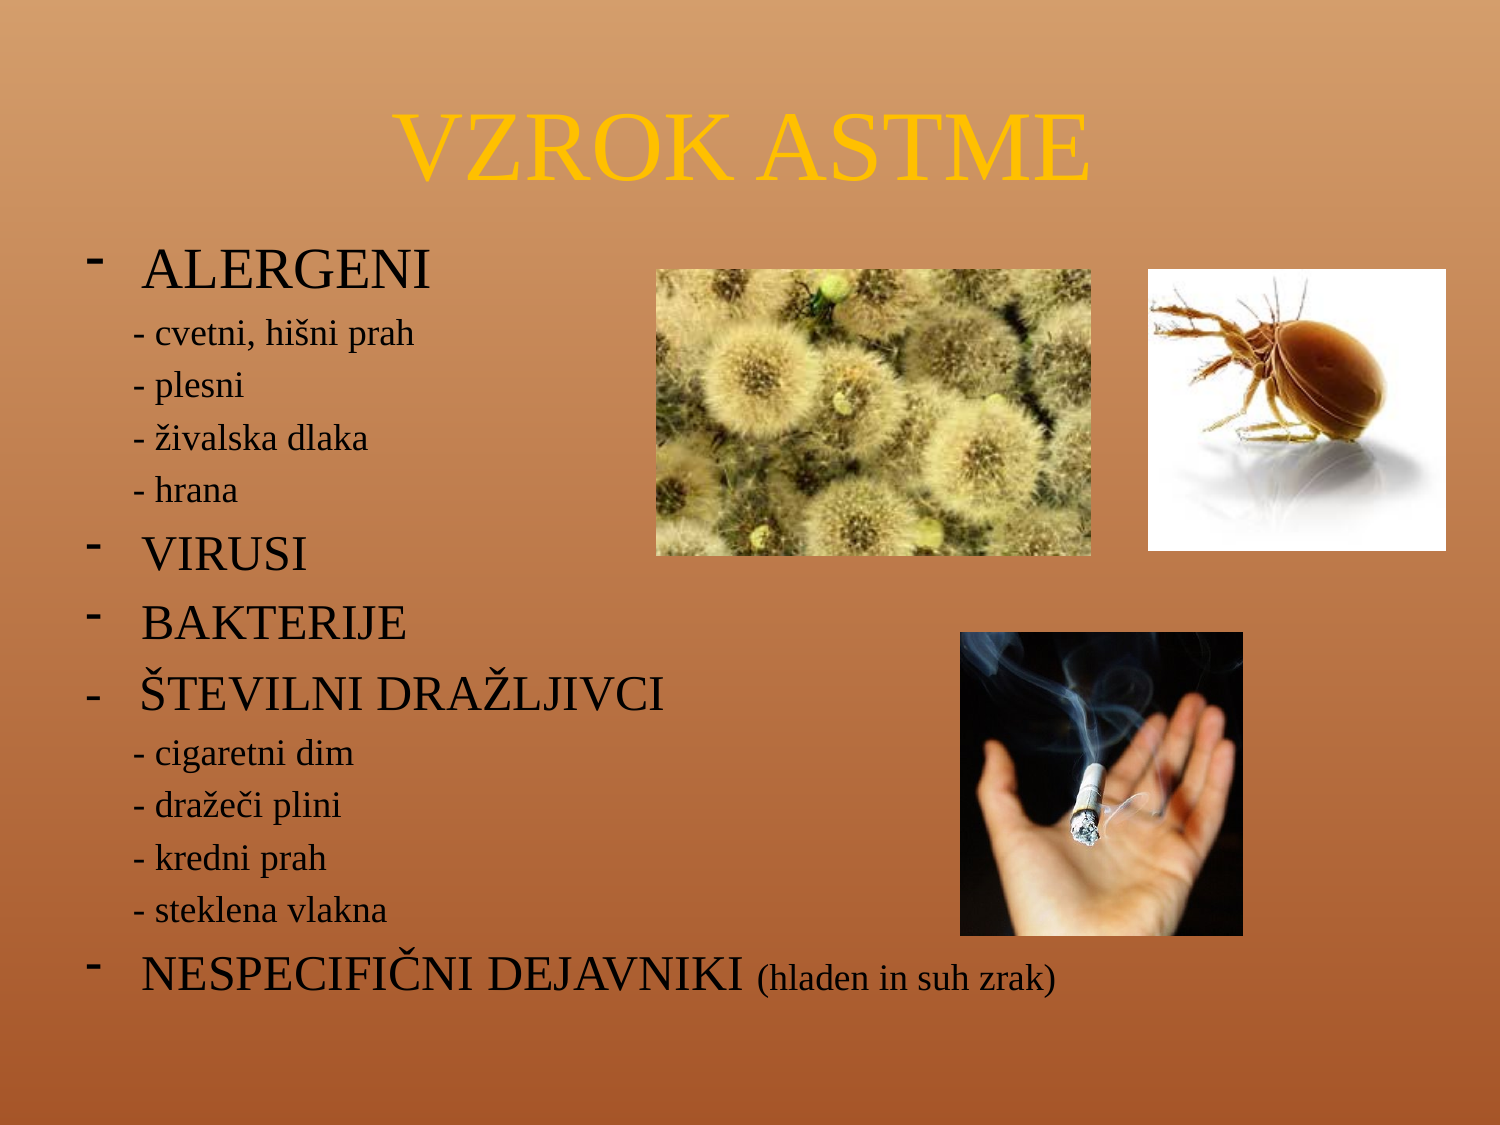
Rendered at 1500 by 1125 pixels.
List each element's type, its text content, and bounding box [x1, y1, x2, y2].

picture [960, 632, 1243, 936]
picture [656, 269, 1091, 556]
list ALERGENI - cvetni, hišni prah - plesni - živalska dlaka - hrana VIRUSI BAKTERIJE - ŠTEVILNI DRAŽLJIVCI - cigaretni dim - dražeči plini - kredni prah - steklena vlakna NESPECIFIČNI DEJAVNIKI (hladen in suh zrak) [70, 222, 1388, 1090]
title VZROK ASTME [105, 46, 1381, 222]
picture [1148, 269, 1446, 551]
